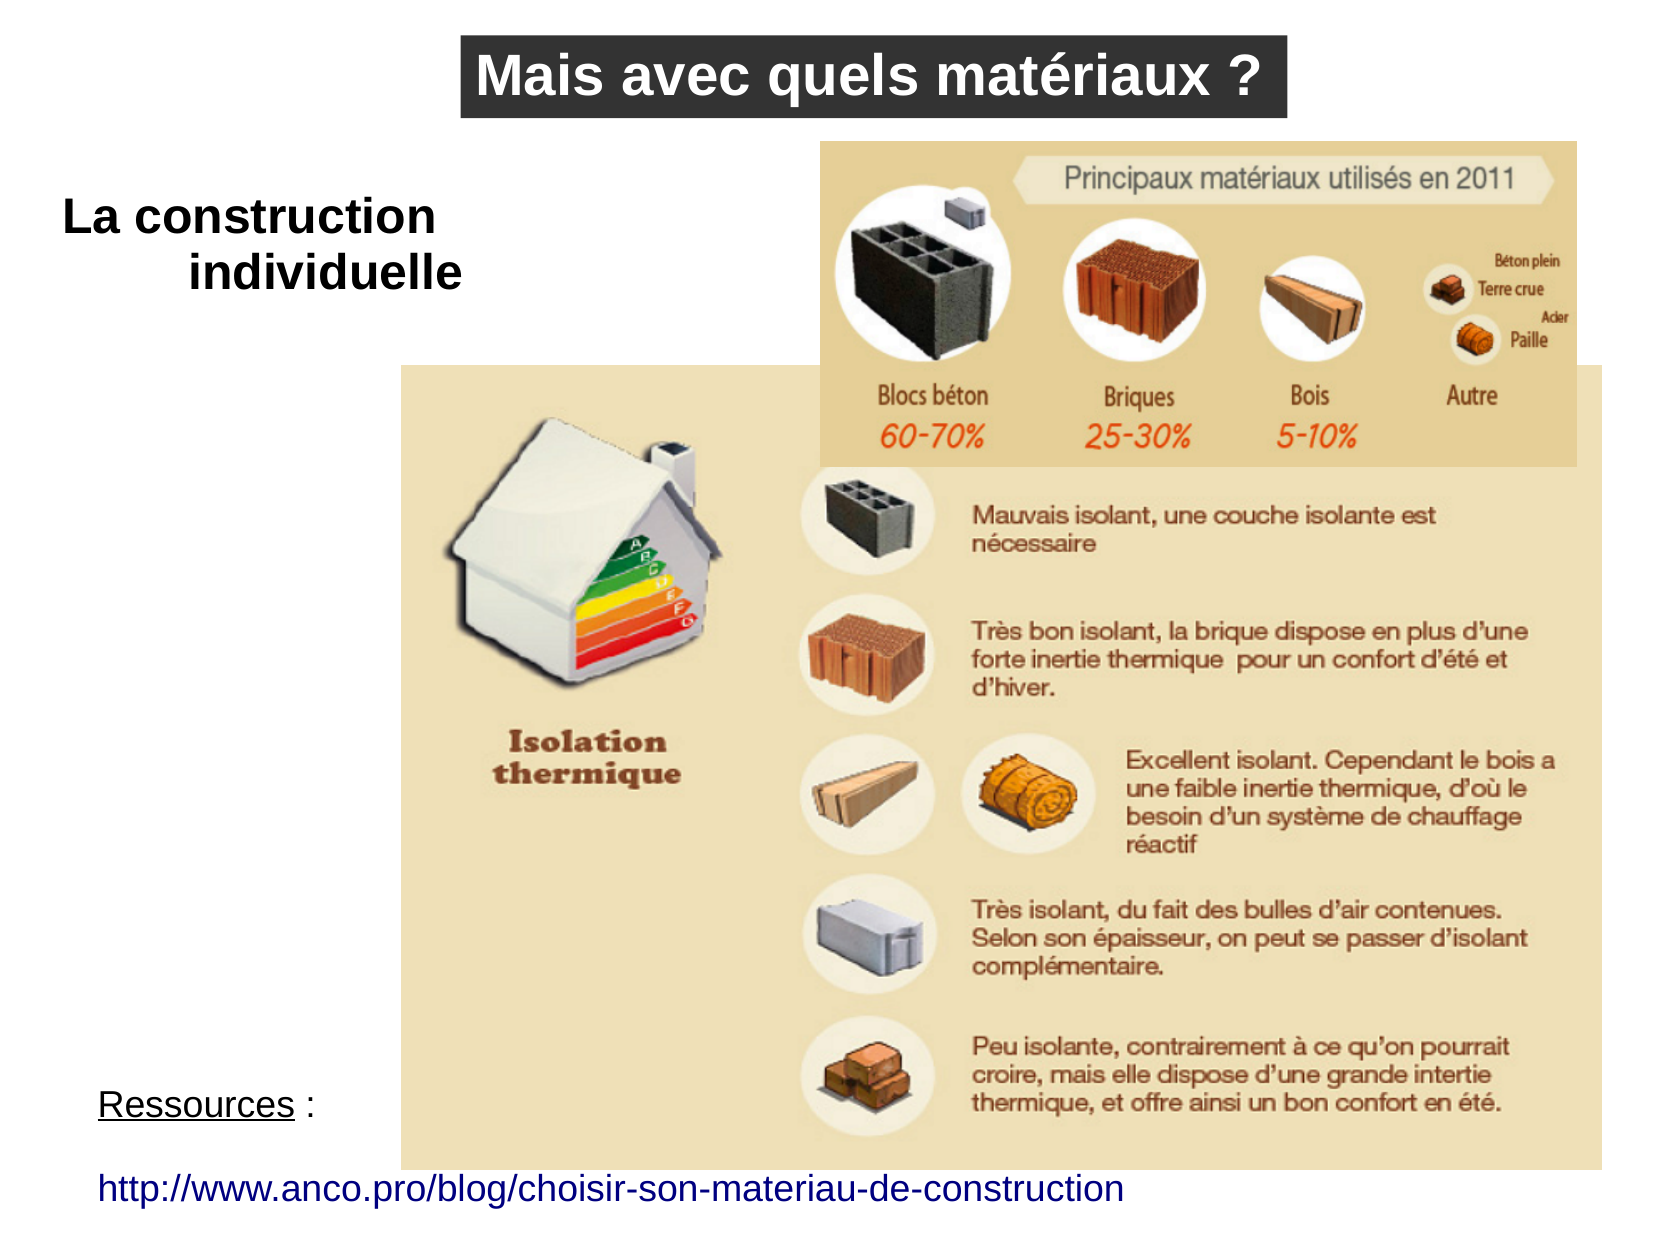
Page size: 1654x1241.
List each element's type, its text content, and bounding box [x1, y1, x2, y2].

text_box Ressources : http://www.anco.pro/blog/choisir-son-materiau-de-construction [82, 1075, 1335, 1217]
text_box La construction individuelle [47, 180, 497, 308]
text_box Mais avec quels matériaux ? [460, 35, 1288, 119]
picture [401, 141, 1602, 1170]
